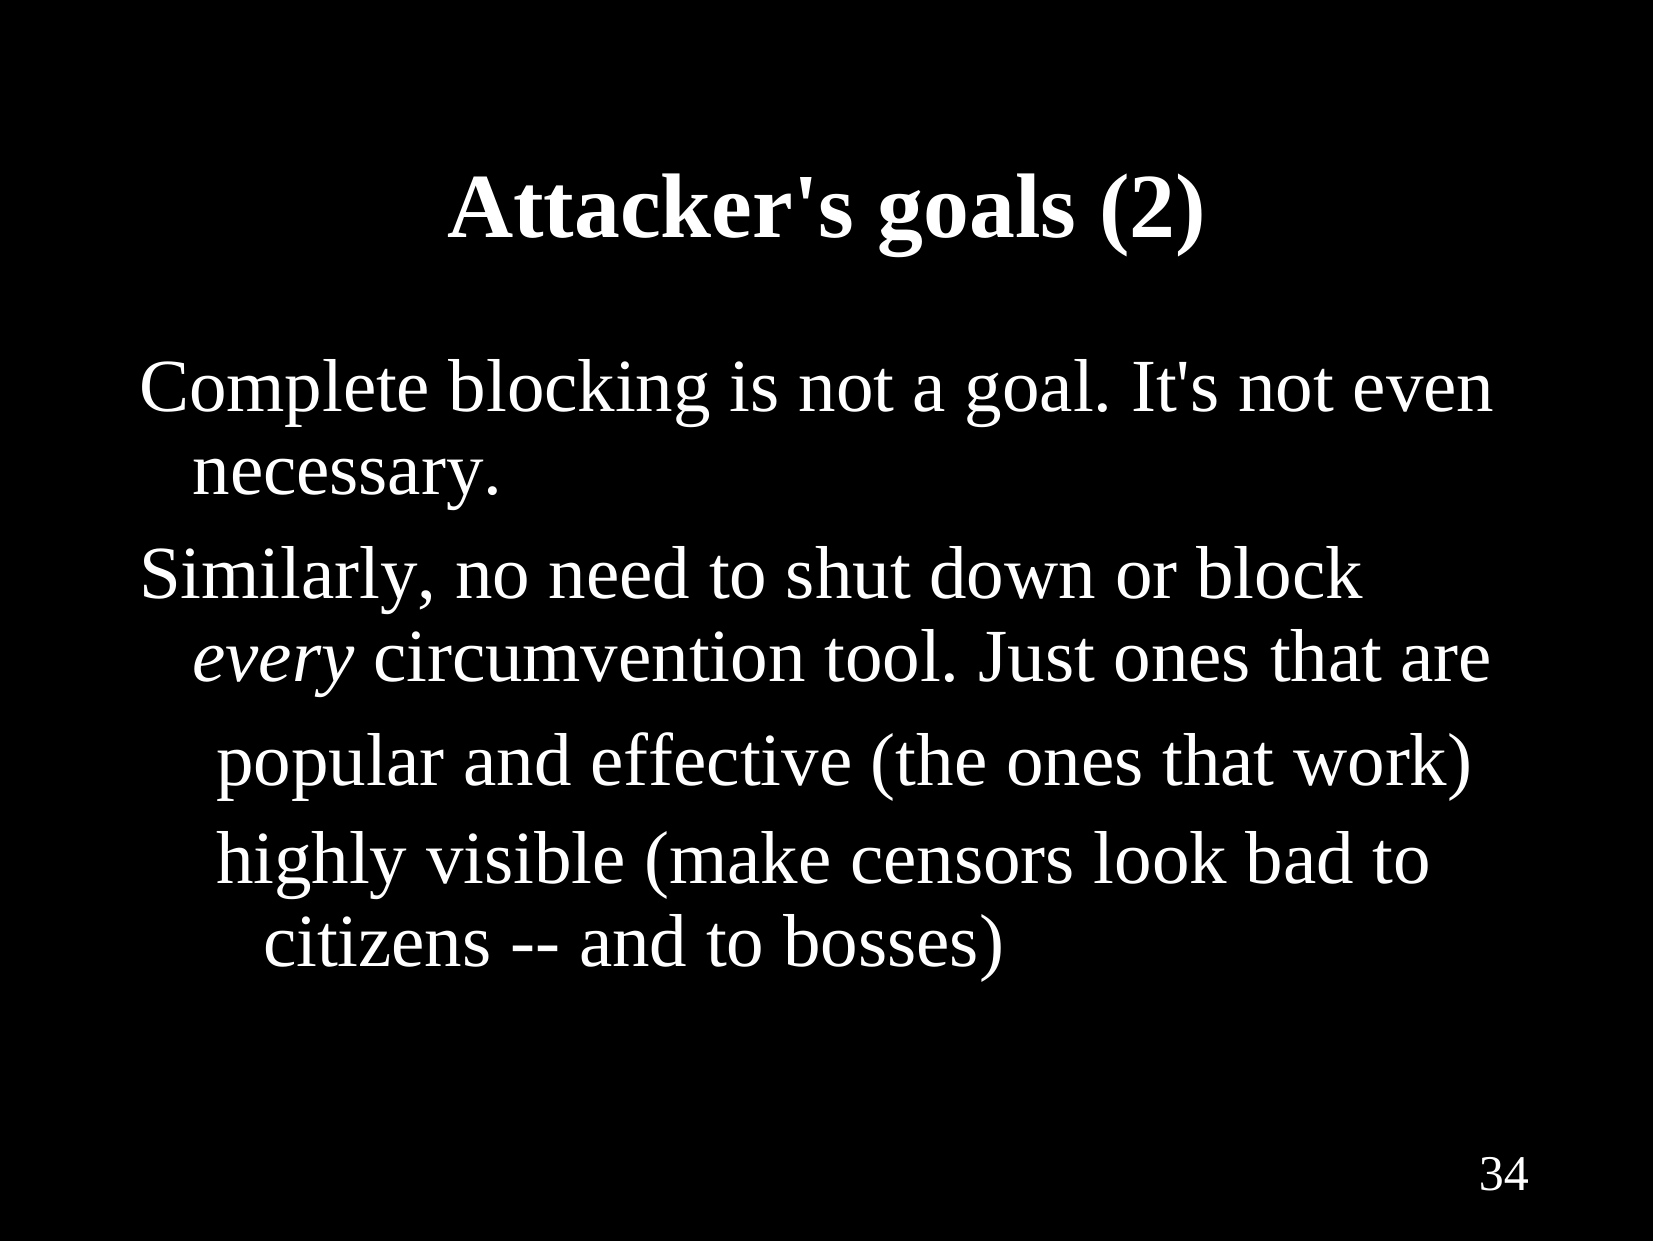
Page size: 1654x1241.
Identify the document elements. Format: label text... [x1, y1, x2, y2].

list Complete blocking is not a goal. It's not even necessary. Similarly, no need to shut down or block every circumvention tool. Just ones that are popular and effective (the ones that work) highly visible (make censors look bad to citizens -- and to bosses) [121, 344, 1534, 1136]
title Attacker's goals (2) [121, 102, 1534, 311]
